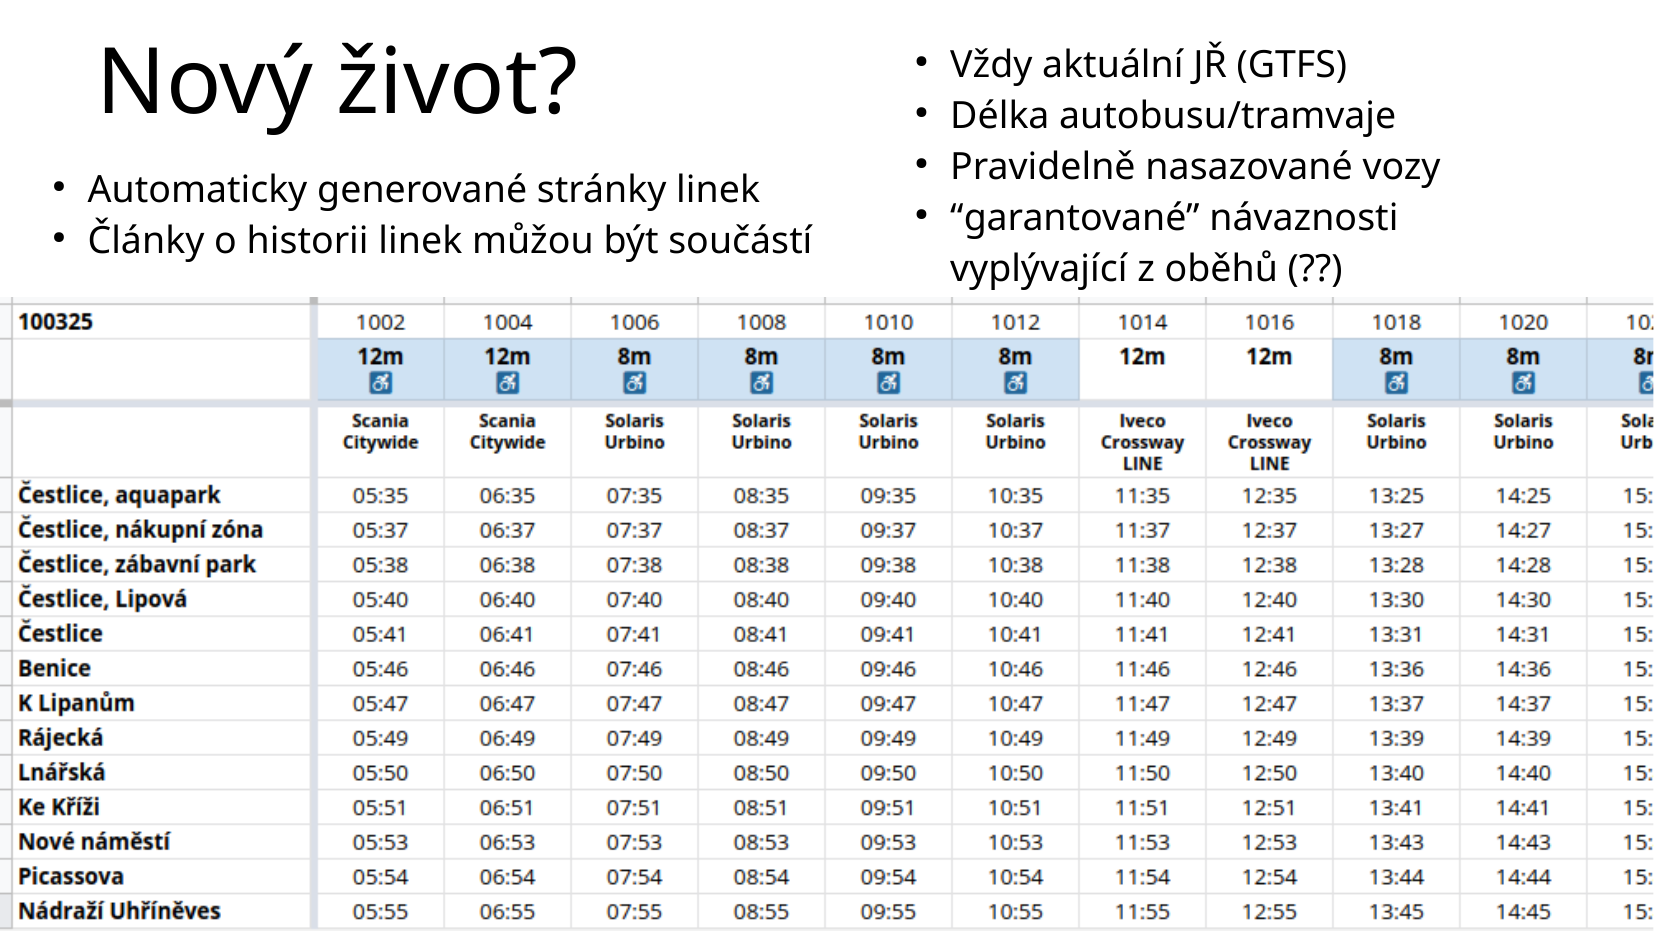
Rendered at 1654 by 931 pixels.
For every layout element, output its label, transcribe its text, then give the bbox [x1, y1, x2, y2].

picture [0, 297, 1654, 931]
text_box Vždy aktuální JŘ (GTFS) Délka autobusu/tramvaje Pravidelně nasazované vozy “garantované” návaznosti vyplývající z oběhů (??) [900, 30, 1576, 301]
title Nový život? [37, 0, 638, 155]
text_box Automaticky generované stránky linek Články o historii linek můžou být součástí [37, 155, 829, 273]
